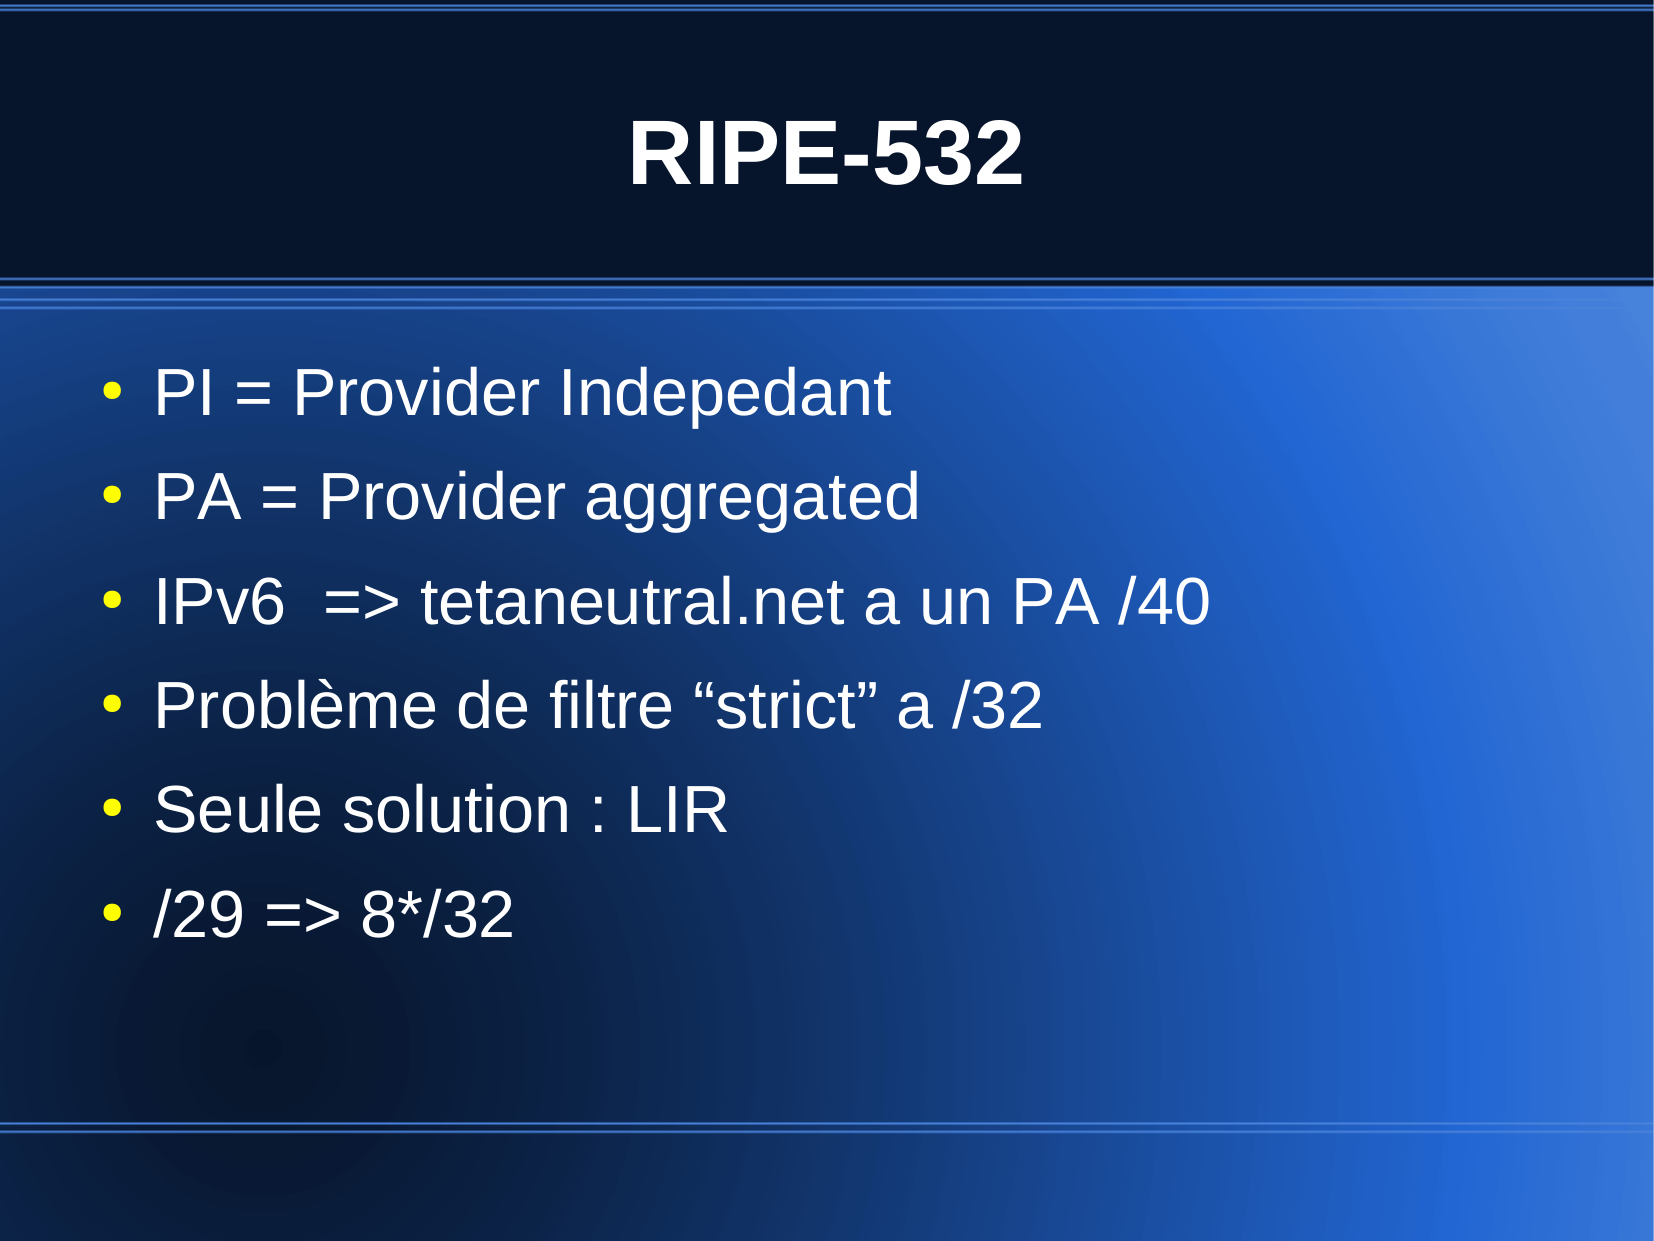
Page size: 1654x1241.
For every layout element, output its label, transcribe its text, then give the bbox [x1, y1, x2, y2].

title RIPE-532 [82, 56, 1571, 250]
list PI = Provider Indepedant PA = Provider aggregated IPv6 => tetaneutral.net a un PA /40 Problème de filtre “strict” a /32 Seule solution : LIR /29 => 8*/32 [82, 355, 1571, 1159]
picture [0, 0, 1654, 1241]
